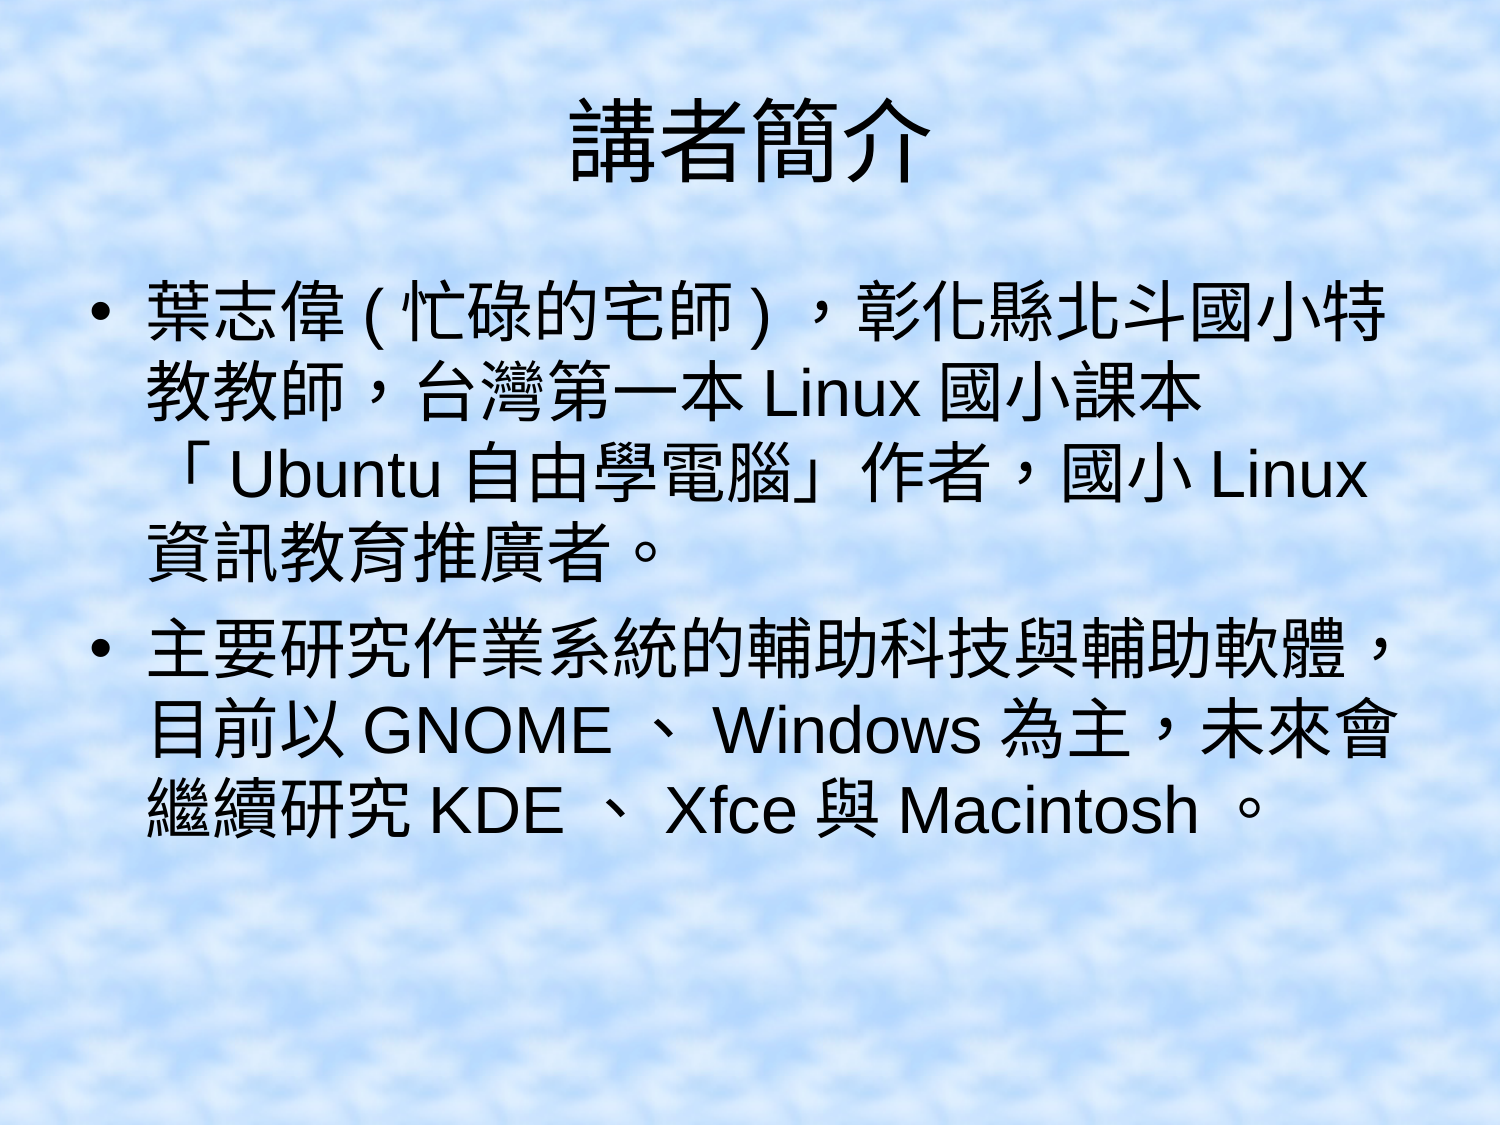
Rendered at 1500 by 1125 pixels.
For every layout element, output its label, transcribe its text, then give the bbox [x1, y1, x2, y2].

picture [0, 0, 1500, 1125]
list 葉志偉(忙碌的宅師)，彰化縣北斗國小特教教師，台灣第一本Linux國小課本「Ubuntu自由學電腦」作者，國小Linux資訊教育推廣者。 主要研究作業系統的輔助科技與輔助軟體，目前以GNOME、Windows為主，未來會繼續研究KDE、Xfce與Macintosh。 [75, 262, 1426, 1021]
title 講者簡介 [75, 20, 1426, 257]
